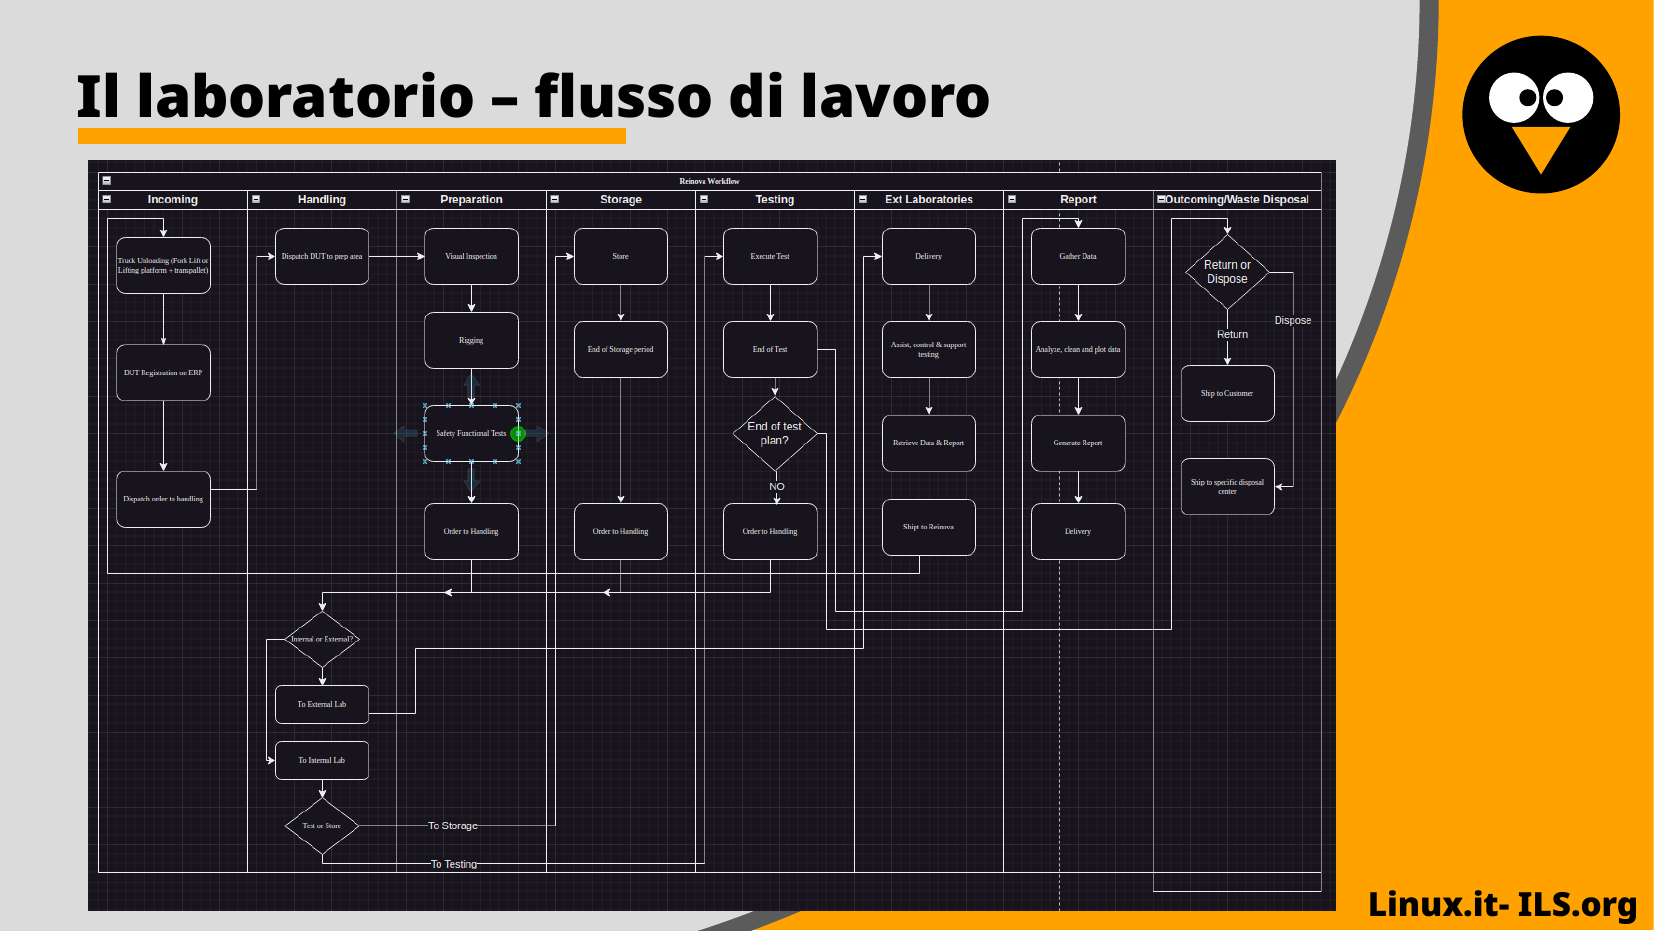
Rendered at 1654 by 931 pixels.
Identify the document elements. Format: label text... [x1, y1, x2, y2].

picture [88, 160, 1336, 911]
title Il laboratorio – flusso di lavoro [76, 28, 1264, 161]
text_box Linux.it- ILS.org [1346, 873, 1654, 927]
